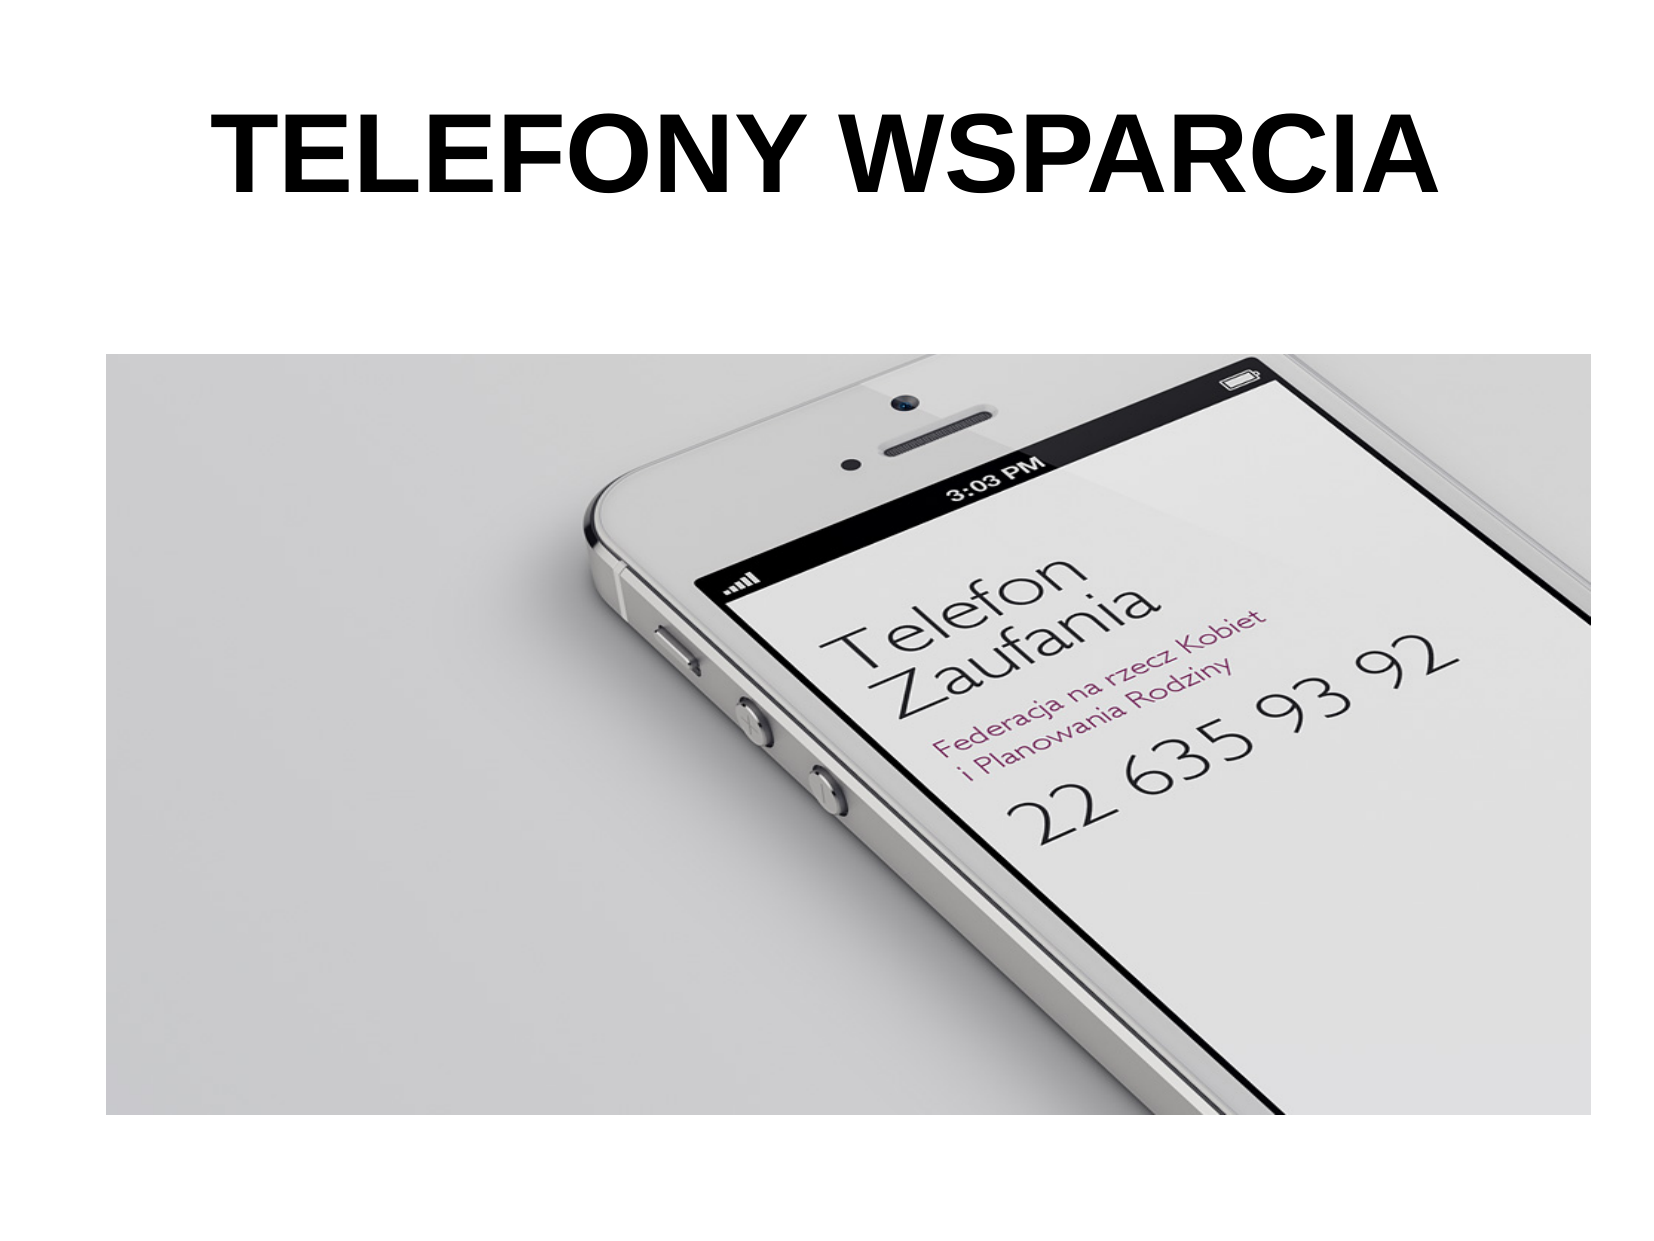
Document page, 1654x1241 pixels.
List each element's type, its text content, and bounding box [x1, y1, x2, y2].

picture [106, 354, 1591, 1115]
title TELEFONY WSPARCIA [82, 49, 1571, 257]
